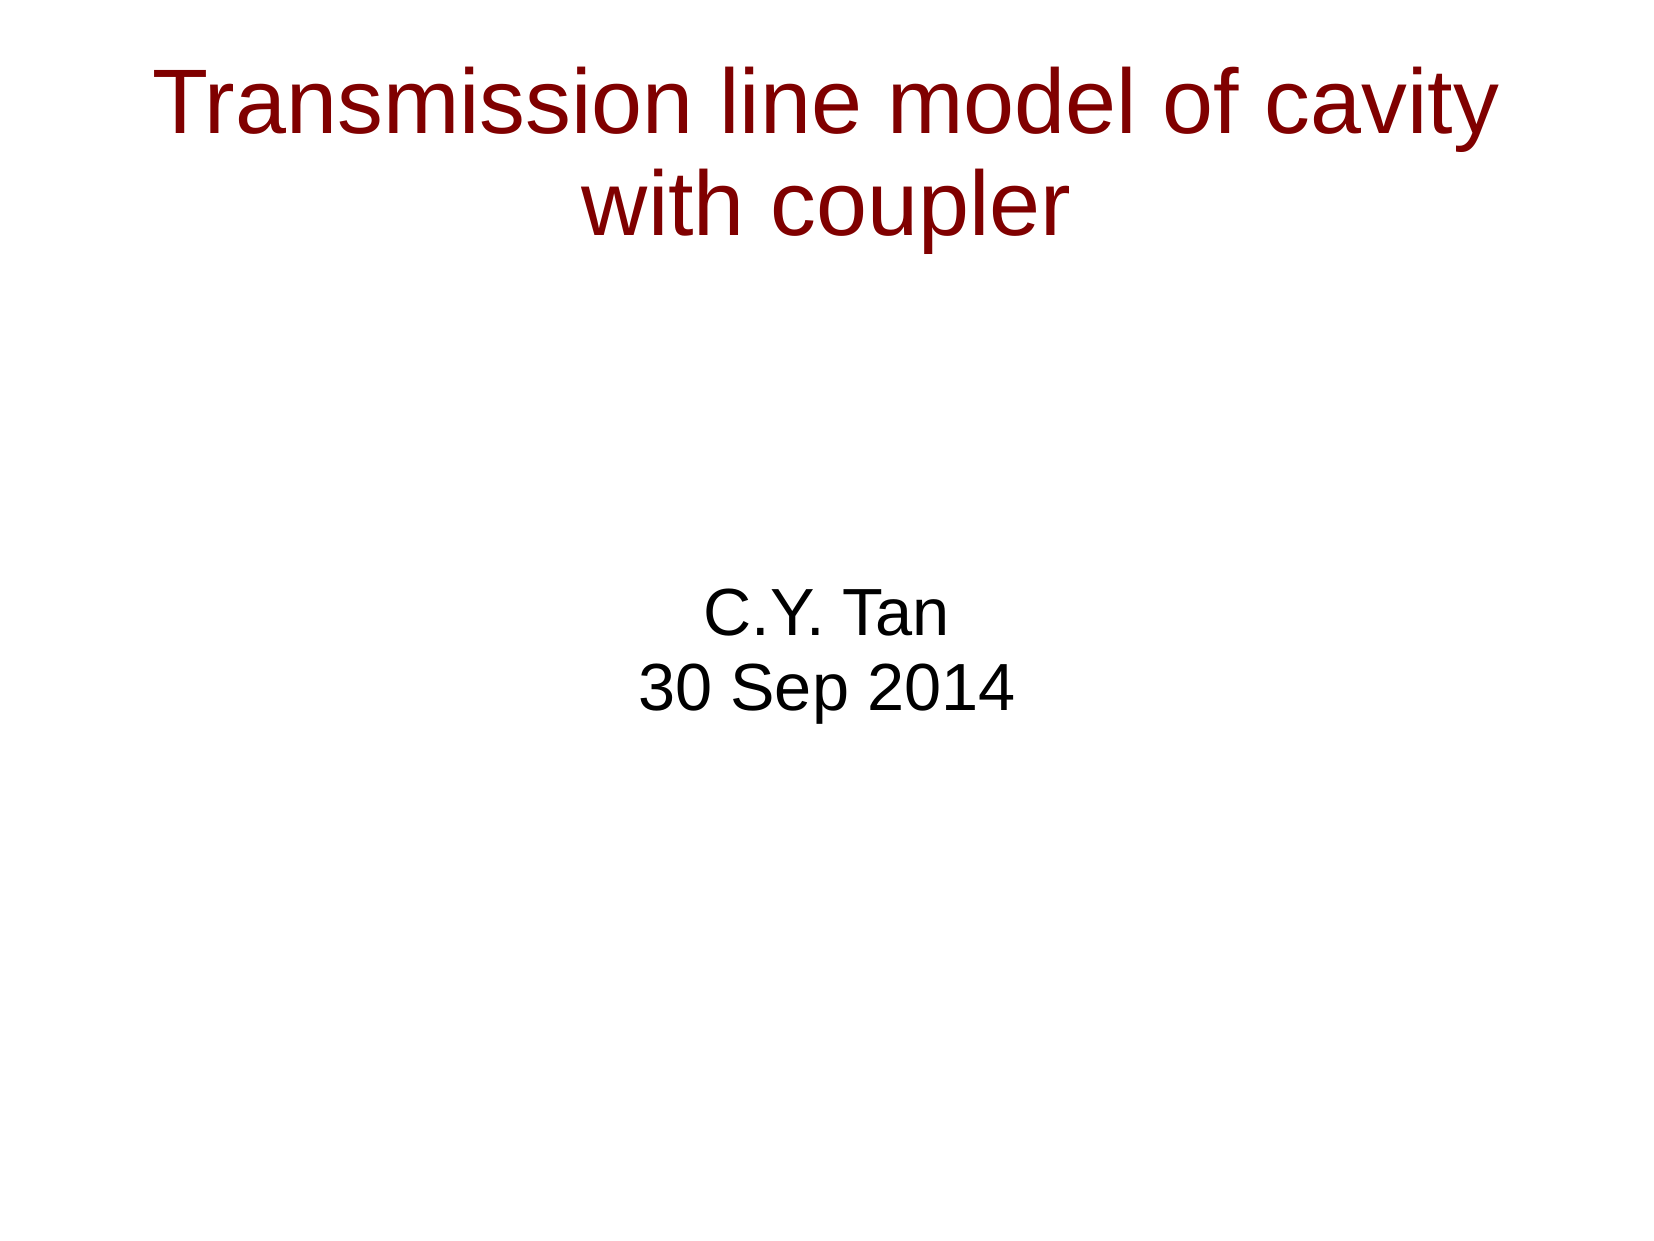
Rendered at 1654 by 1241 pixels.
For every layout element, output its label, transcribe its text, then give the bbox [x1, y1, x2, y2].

subtitle C.Y. Tan 30 Sep 2014 [82, 290, 1571, 1010]
title Transmission line model of cavity with coupler [82, 49, 1571, 257]
